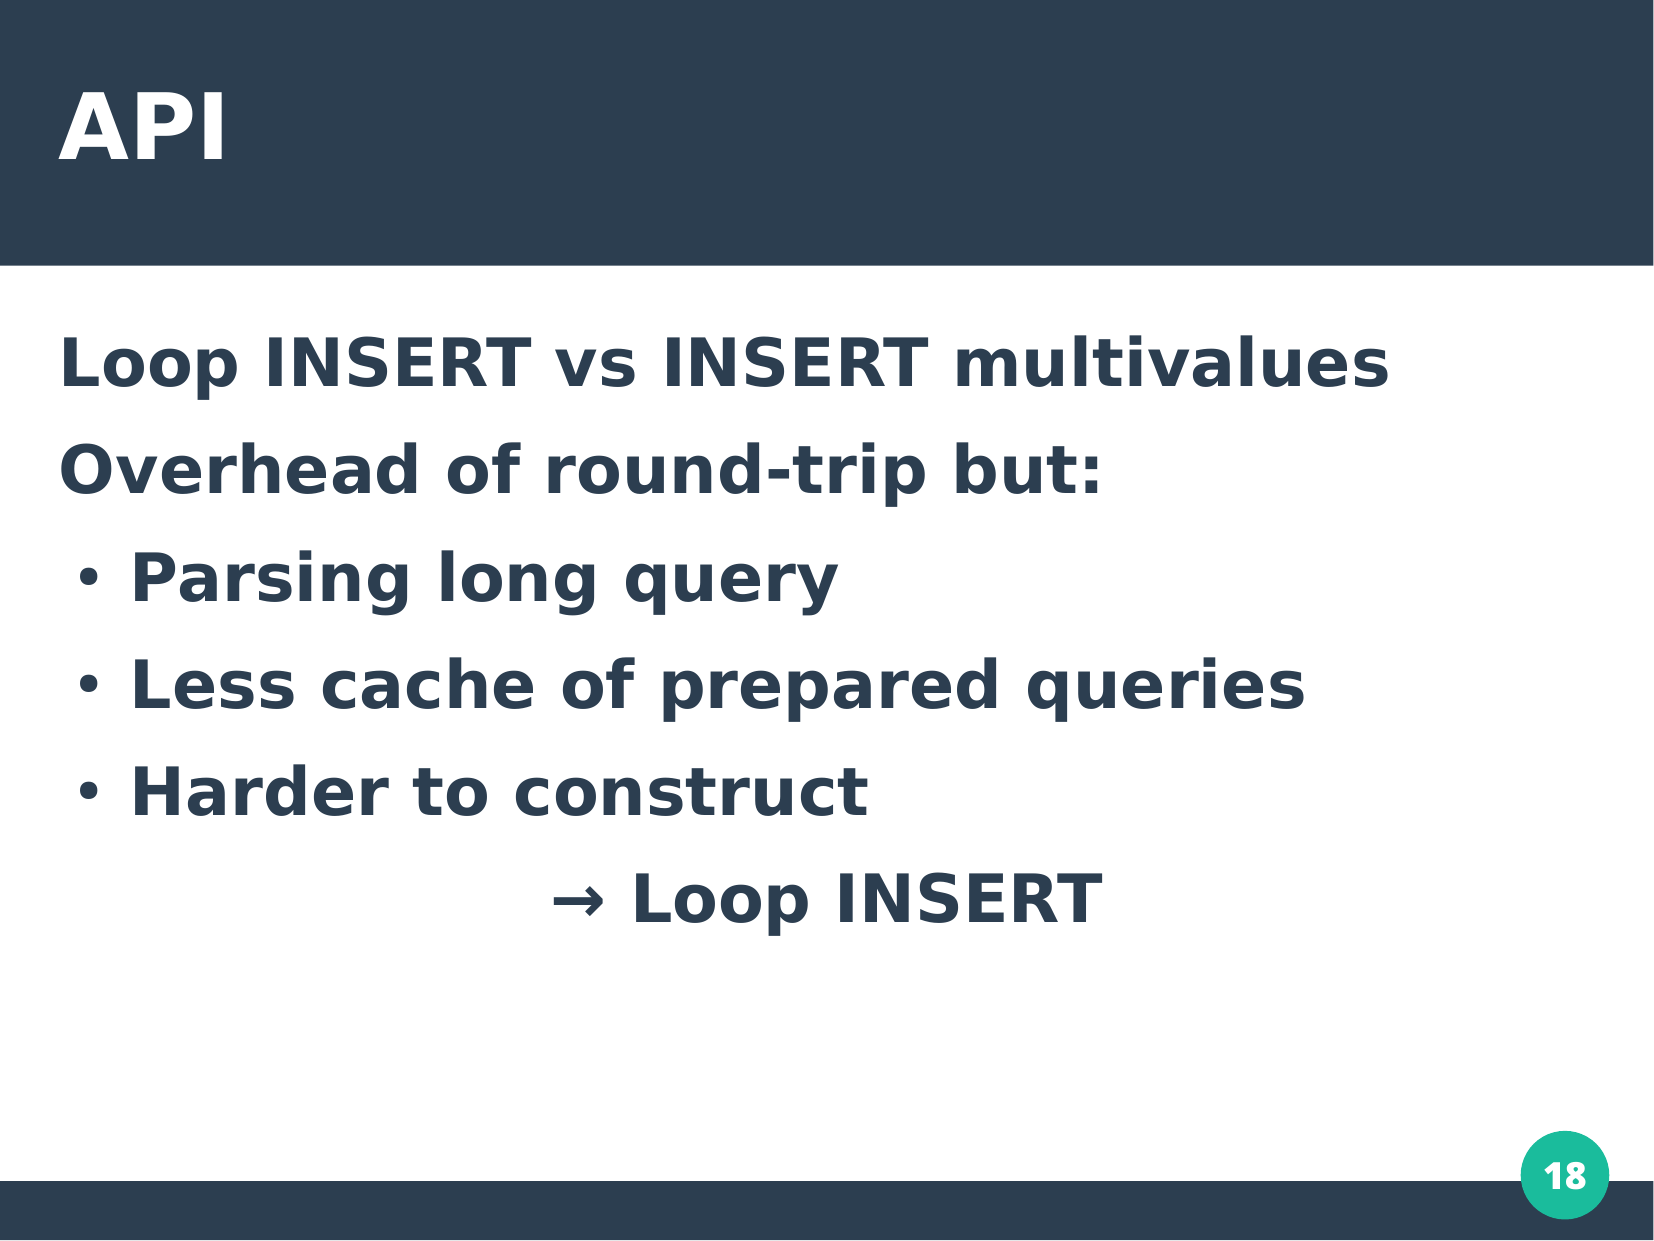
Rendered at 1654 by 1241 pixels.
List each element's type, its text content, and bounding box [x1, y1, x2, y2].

list Loop INSERT vs INSERT multivalues Overhead of round-trip but: Parsing long query Less cache of prepared queries Harder to construct → Loop INSERT [59, 324, 1595, 1152]
title API [59, 49, 1595, 207]
